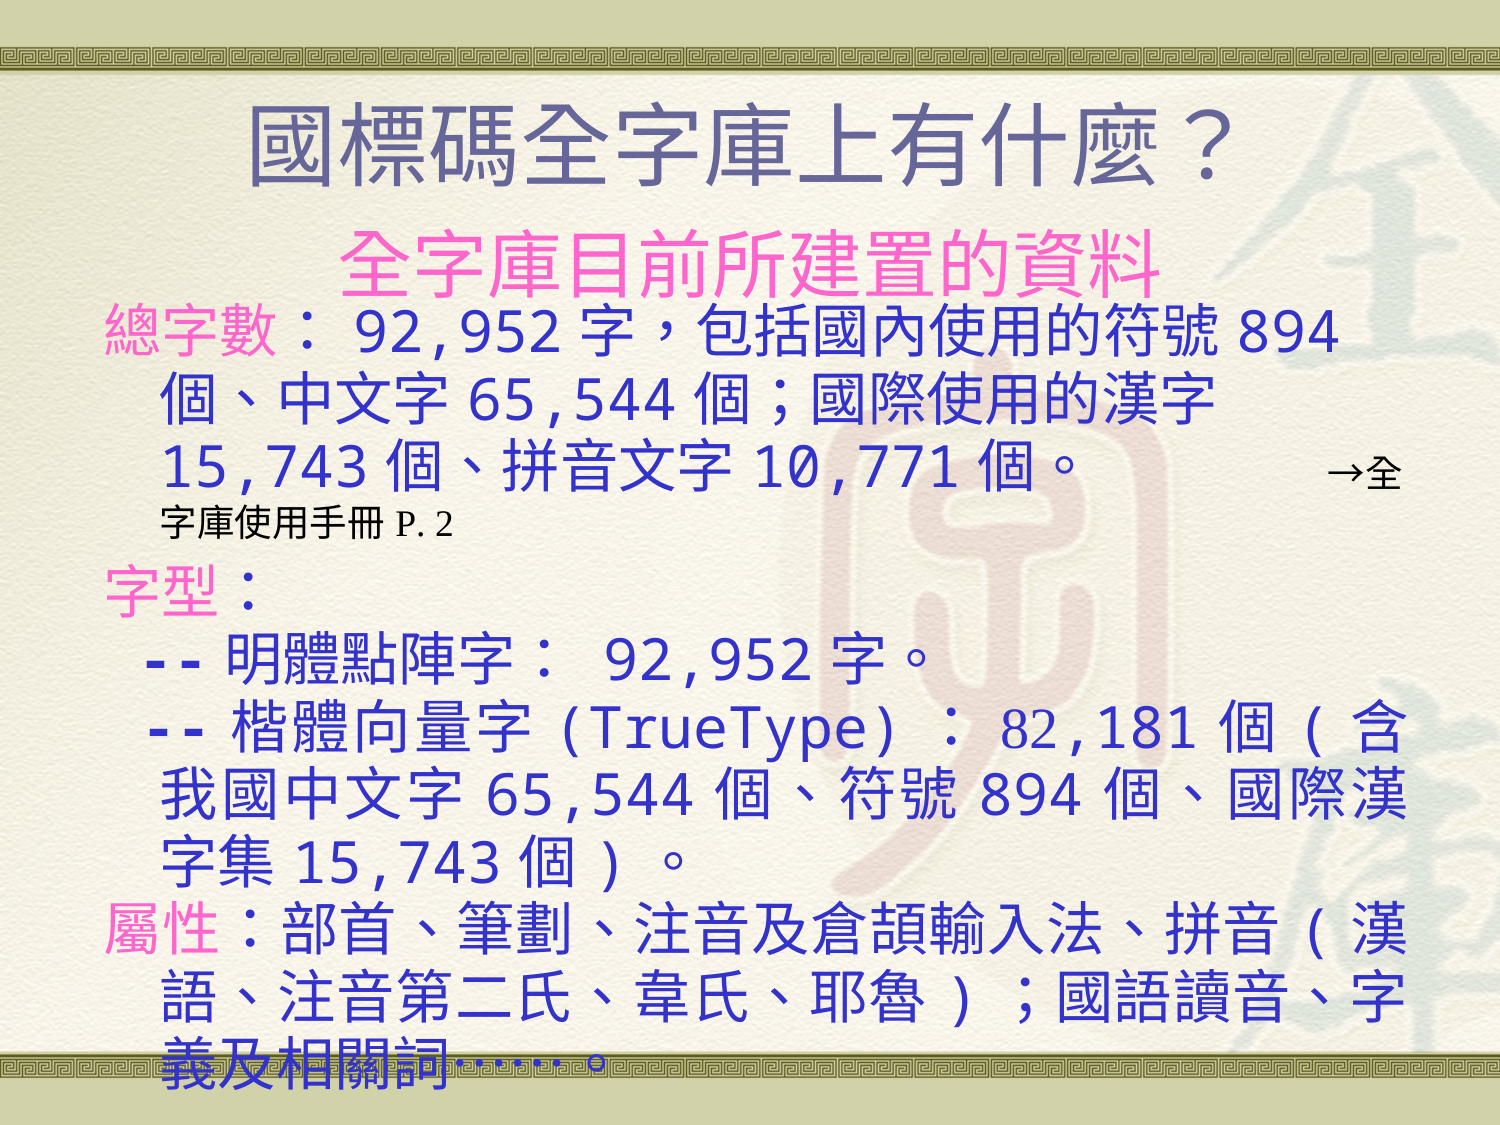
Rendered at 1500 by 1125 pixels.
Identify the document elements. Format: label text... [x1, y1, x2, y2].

title 國標碼全字庫上有什麼？ 全字庫目前所建置的資料 [112, 86, 1388, 290]
picture [0, 0, 1500, 1125]
list 總字數：92,952字，包括國內使用的符號894個、中文字65,544個；國際使用的漢字15,743個、拼音文字10,771個。 →全字庫使用手冊P. 2 字型： --明體點陣字： 92,952字。 --楷體向量字(TrueType)：82,181個(含我國中文字65,544個、符號894個、國際漢字集15,743個)。 屬性：部首、筆劃、注音及倉頡輸入法、拼音(漢語、注音第二氏、韋氏、耶魯)；國語讀音、字義及相關詞……。 [88, 290, 1424, 977]
